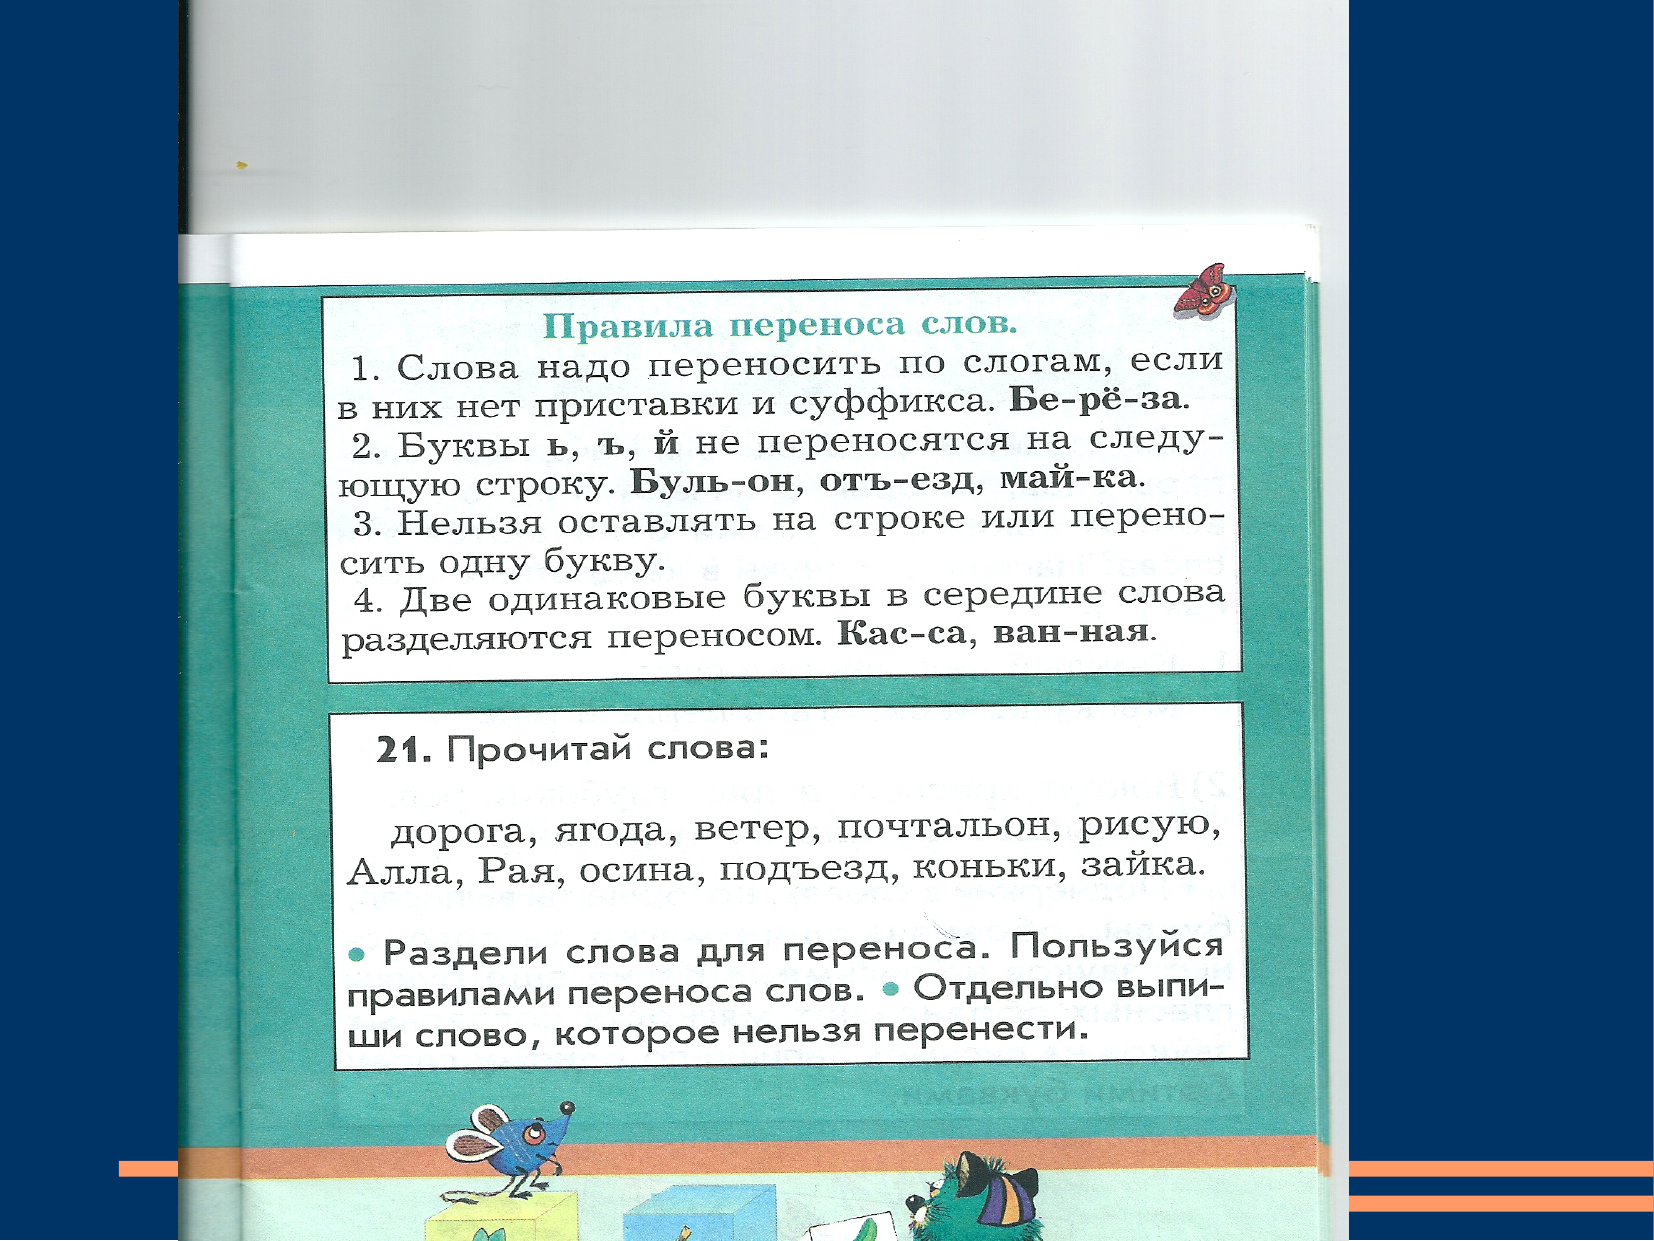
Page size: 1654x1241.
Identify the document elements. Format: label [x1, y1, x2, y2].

picture [178, 0, 1349, 1241]
